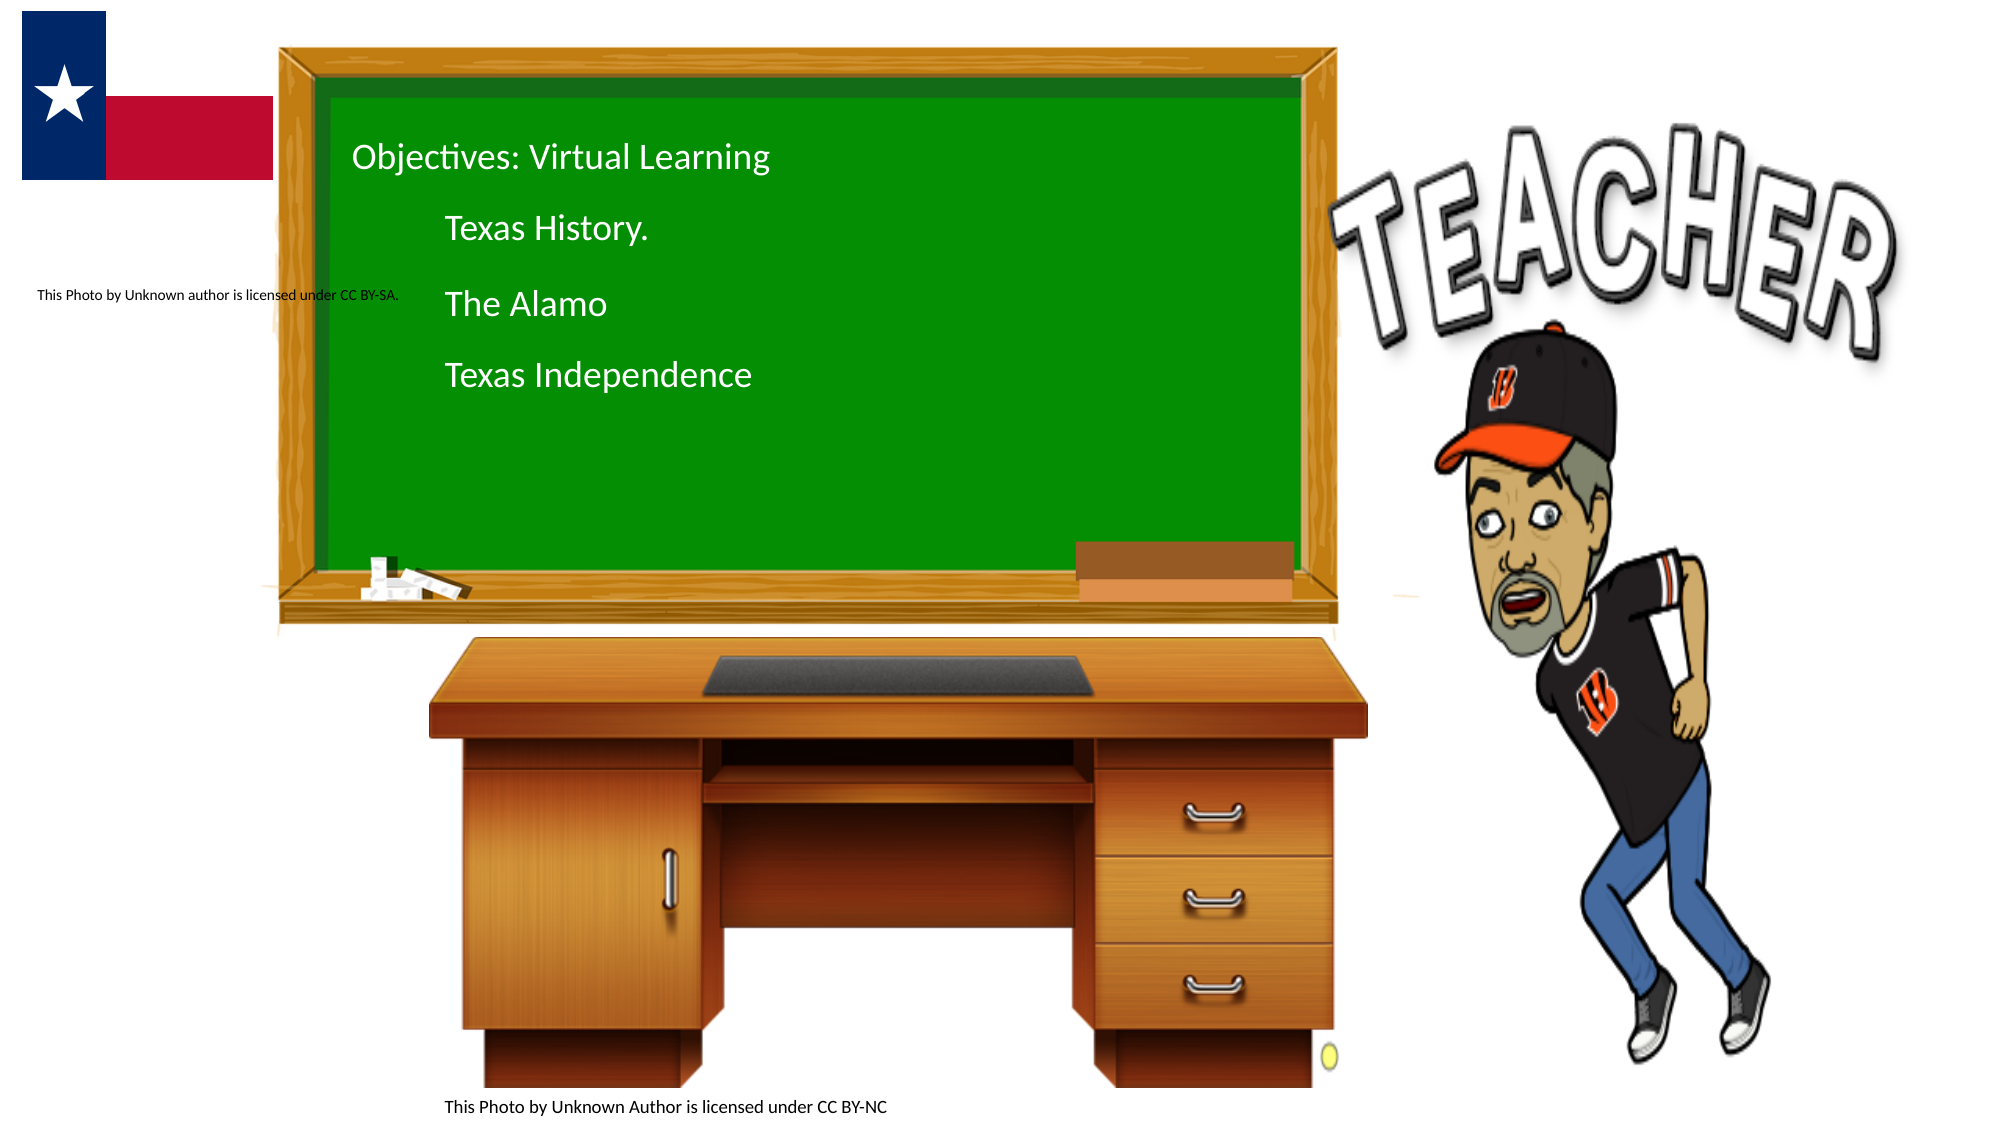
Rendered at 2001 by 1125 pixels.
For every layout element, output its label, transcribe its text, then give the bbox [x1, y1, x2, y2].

text_box This Photo by Unknown author is licensed under CC BY-SA. [22, 277, 421, 330]
text_box This Photo by Unknown Author is licensed under CC BY-NC [429, 1087, 1368, 1125]
text_box Texas History. [429, 195, 1266, 256]
text_box Texas Independence [429, 342, 1074, 404]
picture [22, 11, 1937, 1088]
text_box Objectives: Virtual Learning [336, 124, 1275, 186]
text_box The Alamo [429, 271, 1016, 333]
